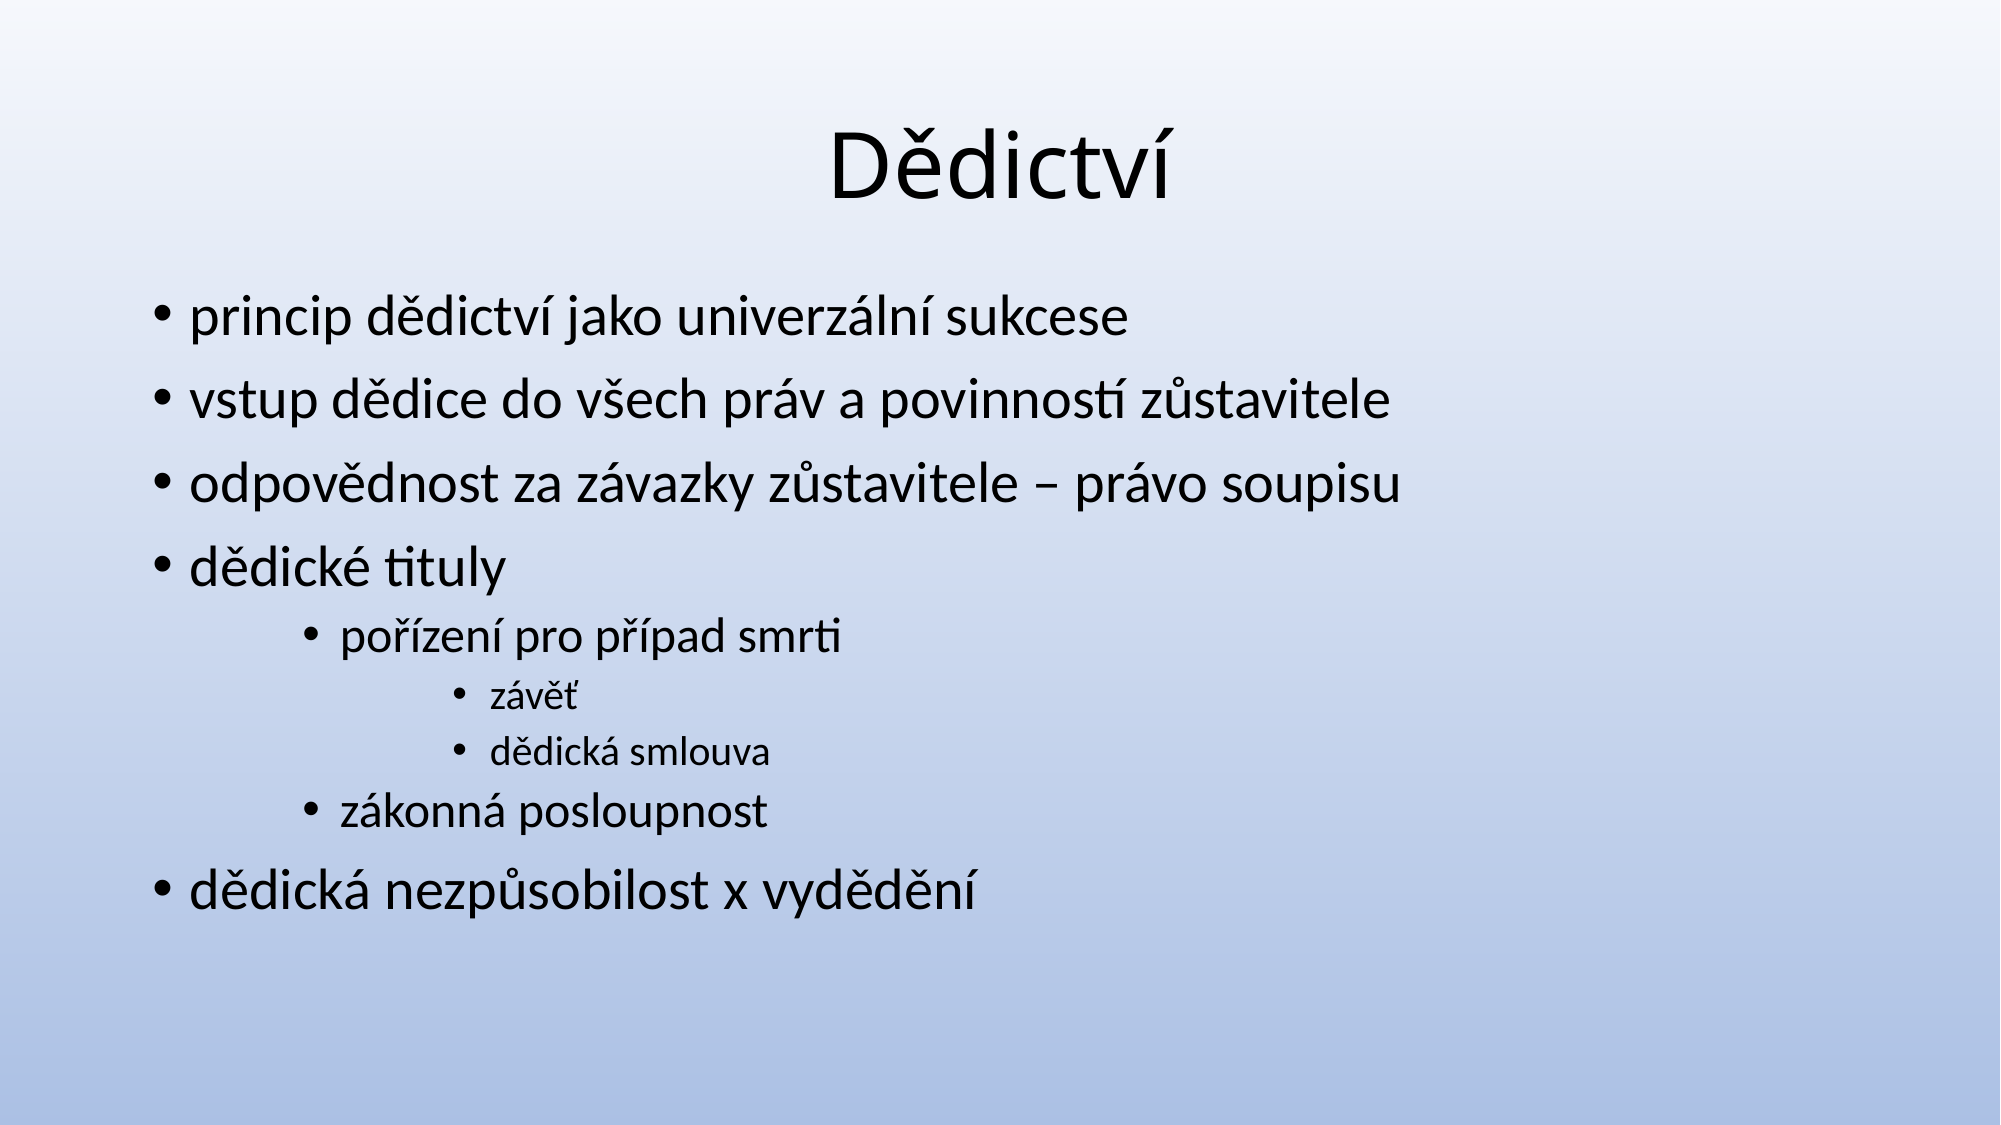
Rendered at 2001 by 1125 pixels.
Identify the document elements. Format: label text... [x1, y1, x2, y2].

title Dědictví [137, 59, 1863, 277]
list princip dědictví jako univerzální sukcese vstup dědice do všech práv a povinností zůstavitele odpovědnost za závazky zůstavitele – právo soupisu dědické tituly pořízení pro případ smrti závěť dědická smlouva zákonná posloupnost dědická nezpůsobilost x vydědění [137, 277, 1863, 1043]
